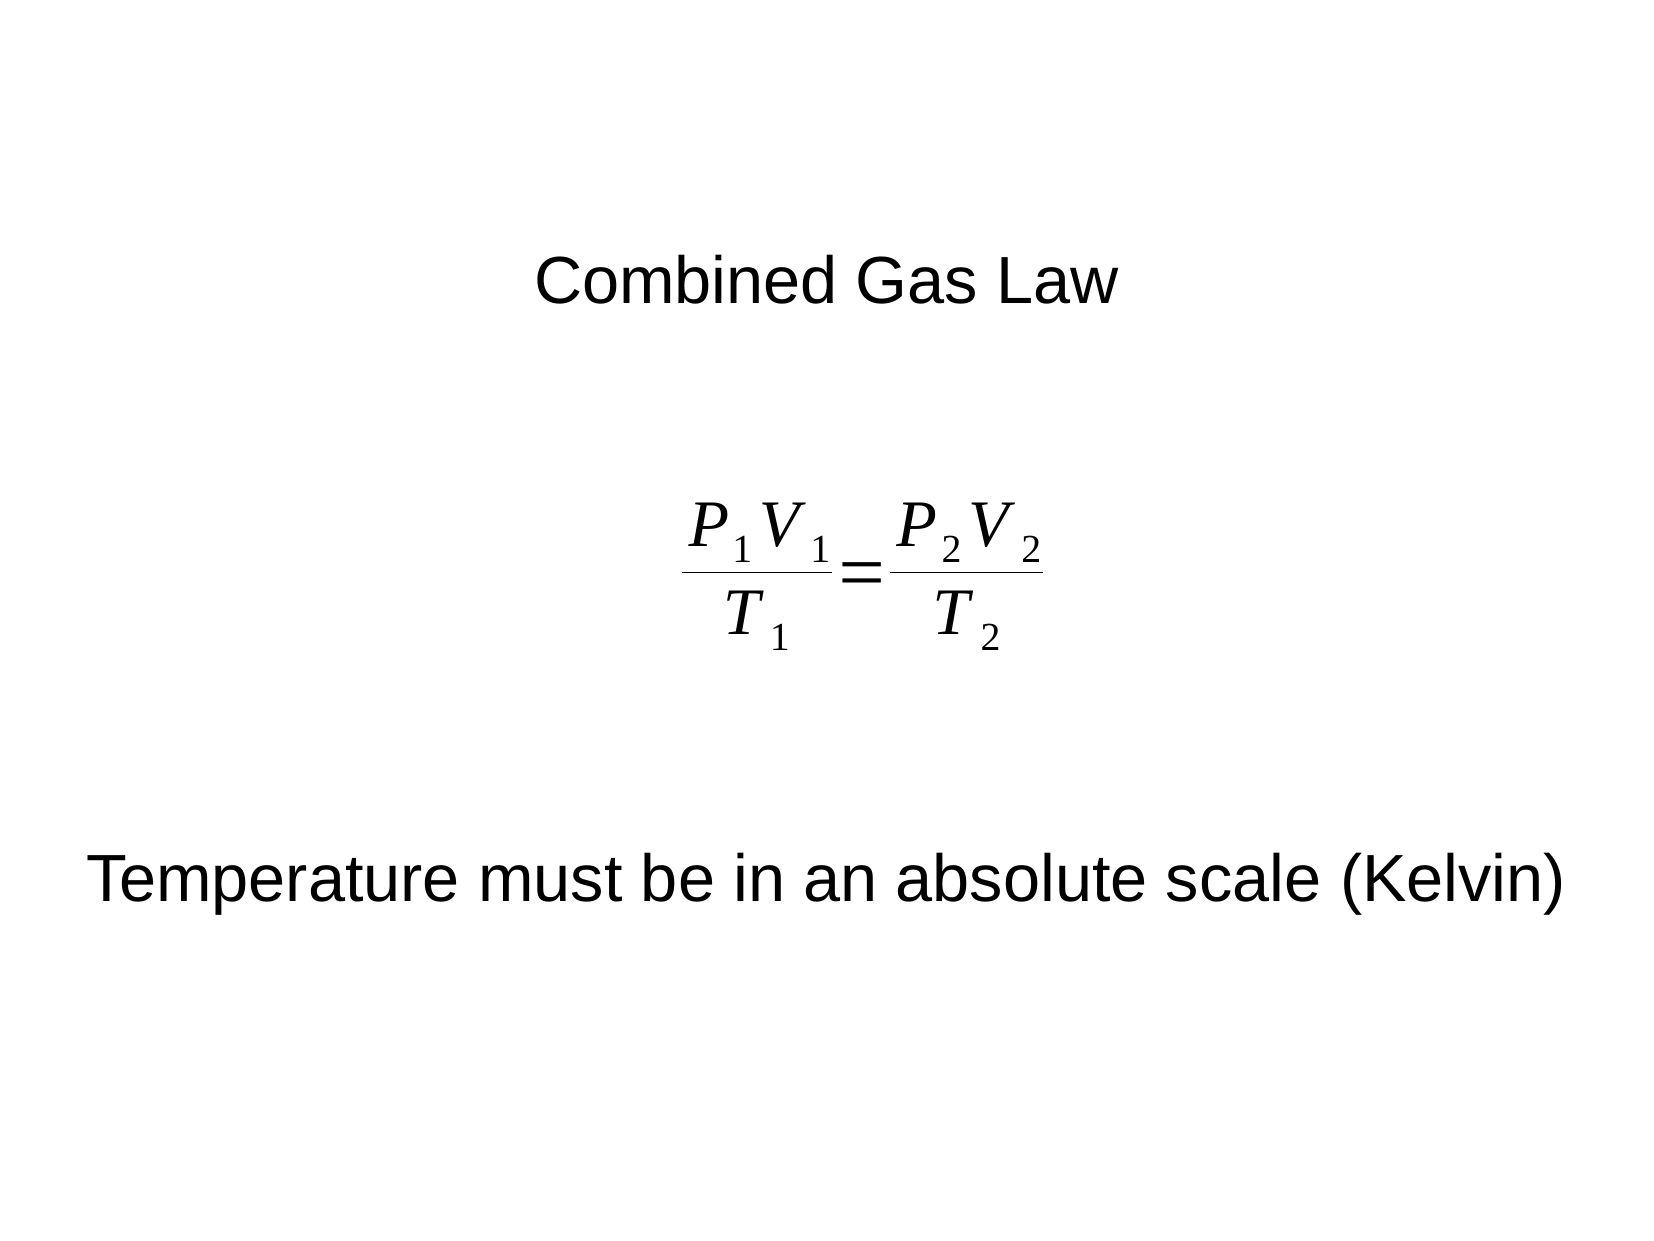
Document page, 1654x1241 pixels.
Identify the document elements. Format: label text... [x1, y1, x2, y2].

chart [674, 487, 1051, 659]
subtitle Combined Gas Law Temperature must be in an absolute scale (Kelvin) [82, 49, 1571, 1109]
